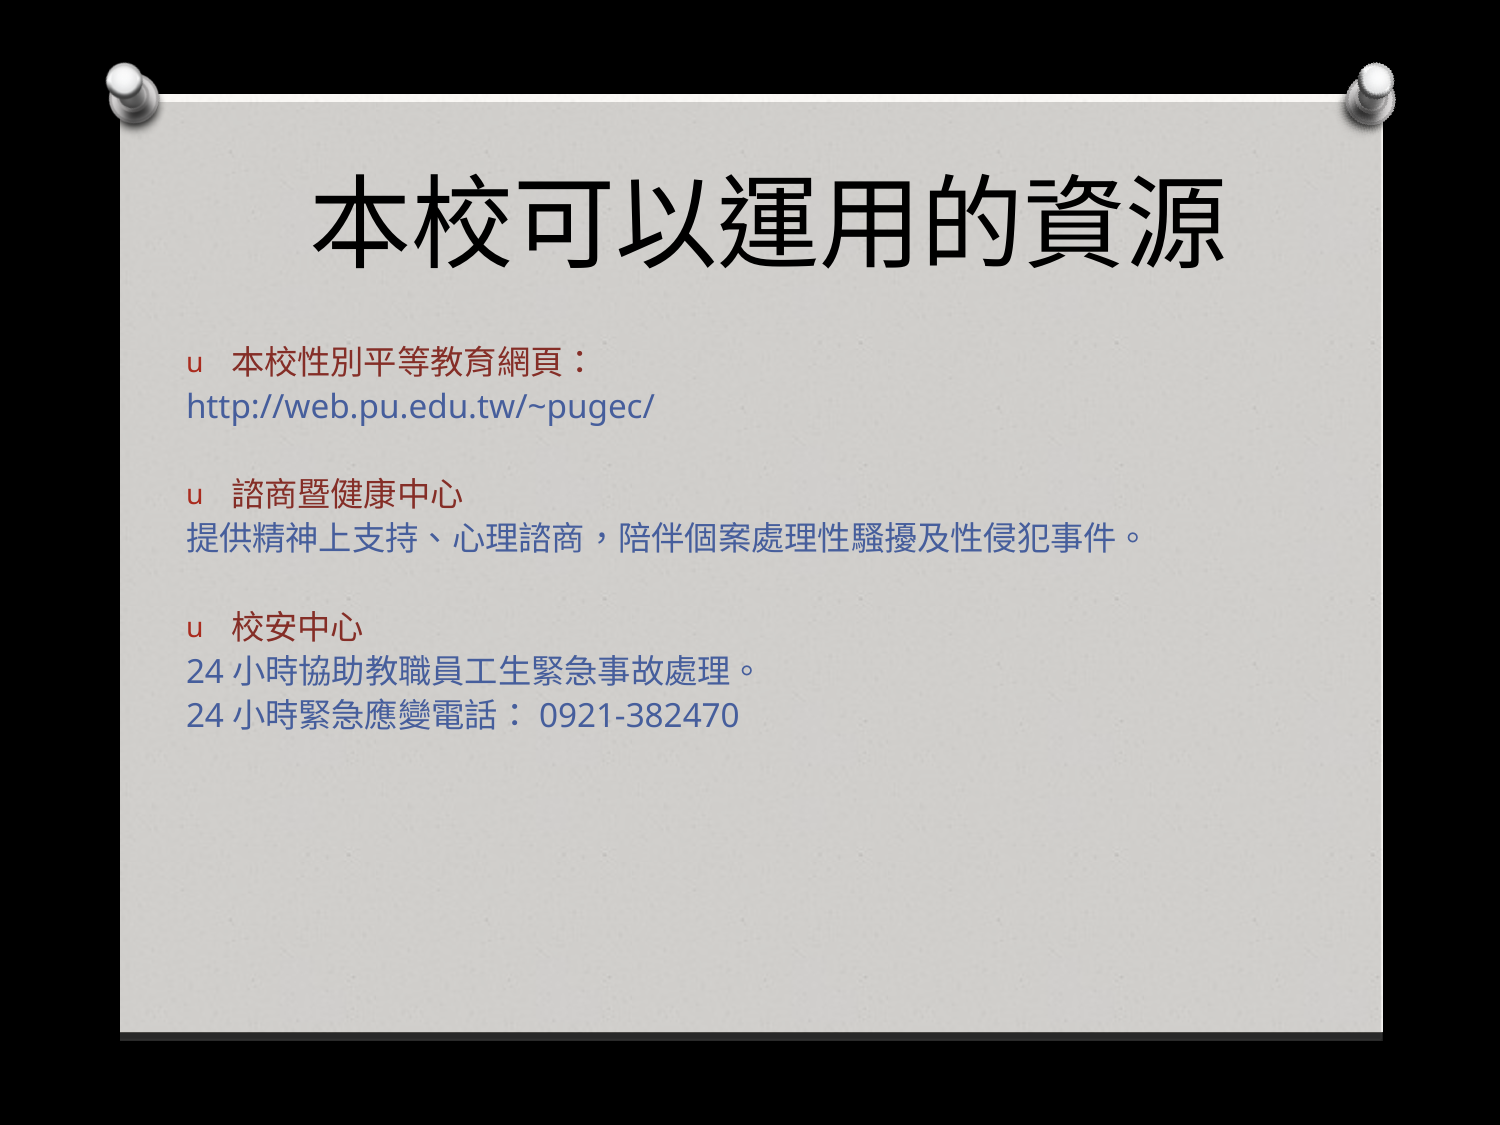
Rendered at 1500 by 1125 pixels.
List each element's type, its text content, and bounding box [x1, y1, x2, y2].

list 本校性別平等教育網頁： http://web.pu.edu.tw/~pugec/ 諮商暨健康中心 提供精神上支持、心理諮商，陪伴個案處理性騷擾及性侵犯事件。 校安中心 24小時協助教職員工生緊急事故處理。 24小時緊急應變電話：0921-382470 [171, 338, 1341, 977]
title 本校可以運用的資源 [88, 137, 1449, 289]
